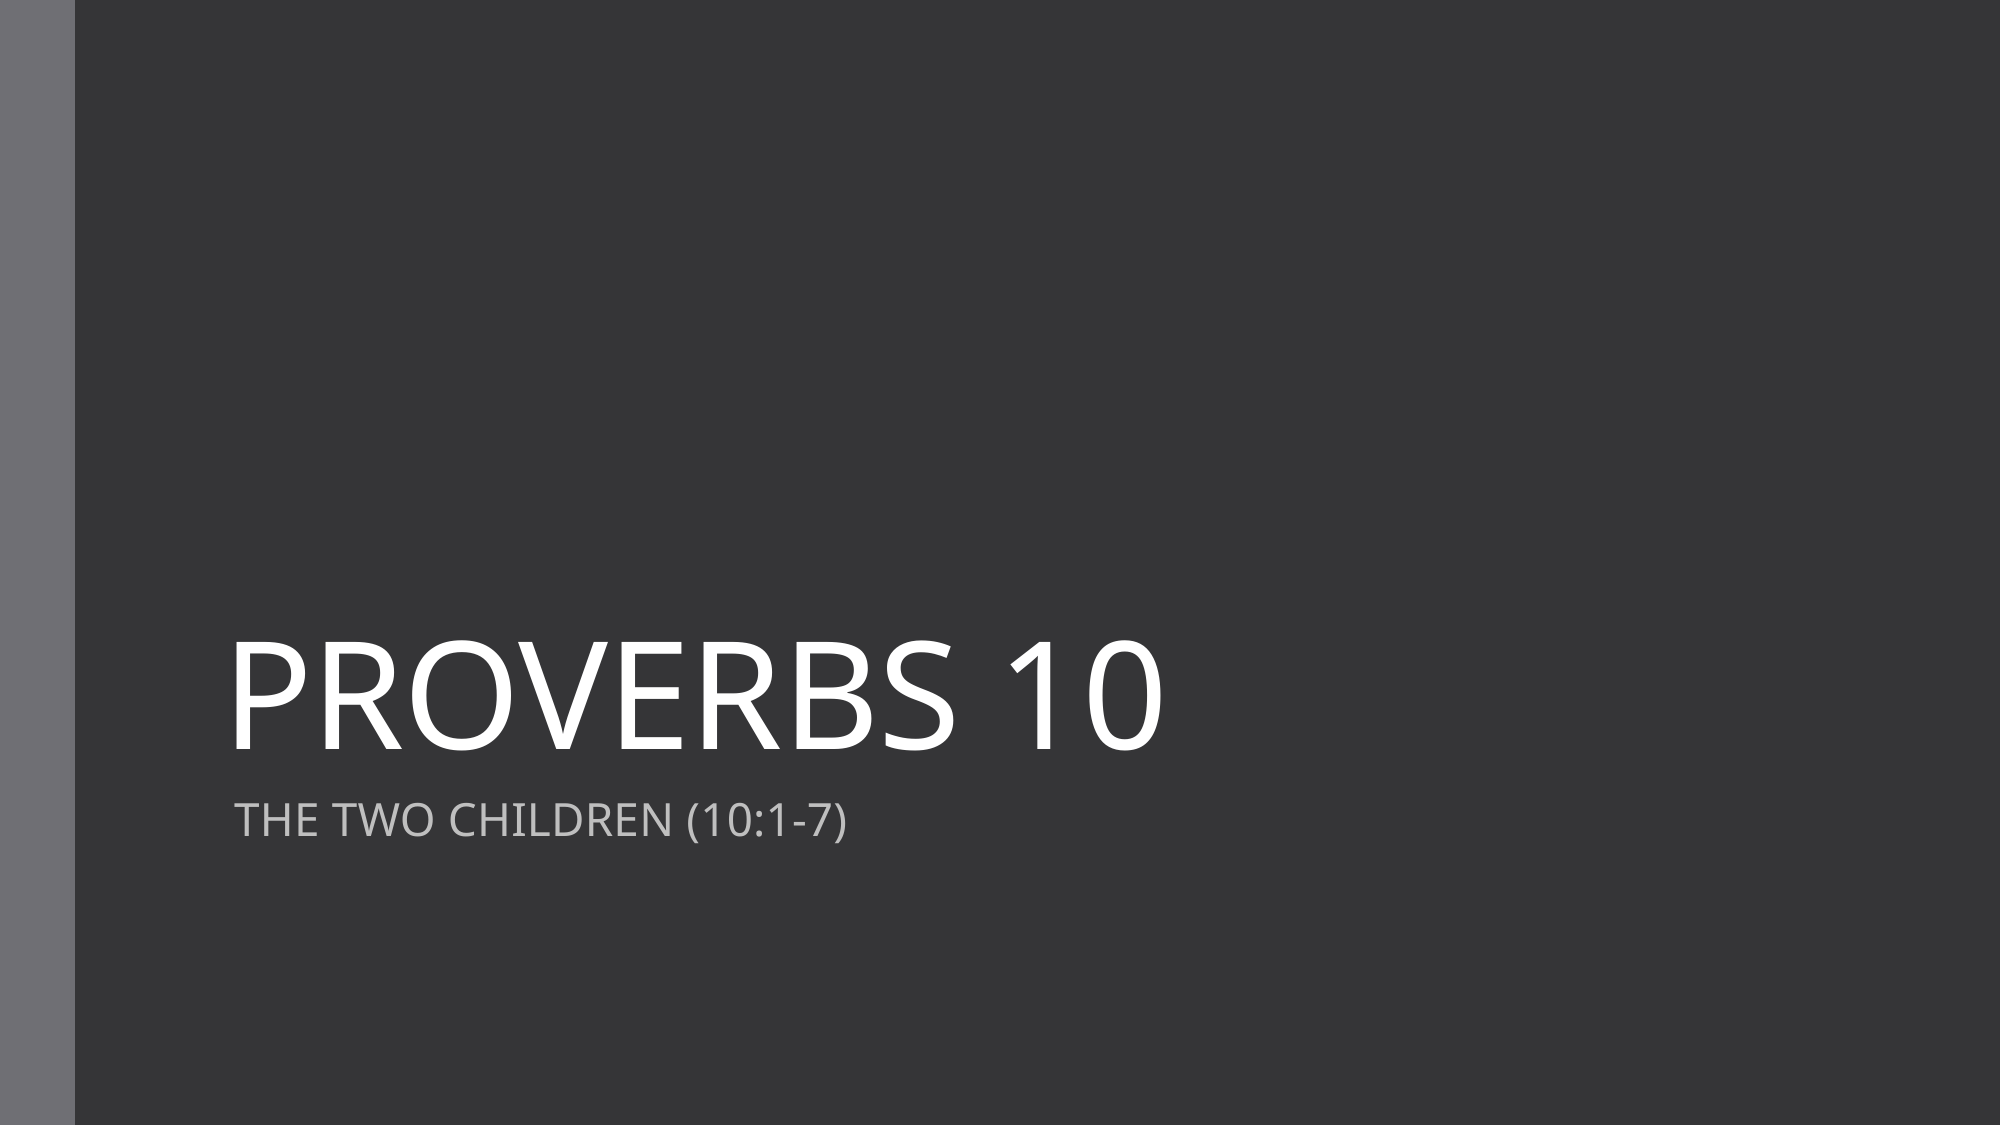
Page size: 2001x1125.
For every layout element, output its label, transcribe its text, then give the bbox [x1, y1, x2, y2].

subtitle THE TWO CHILDREN (10:1-7) [206, 787, 1752, 1066]
title PROVERBS 10 [206, 124, 1752, 787]
